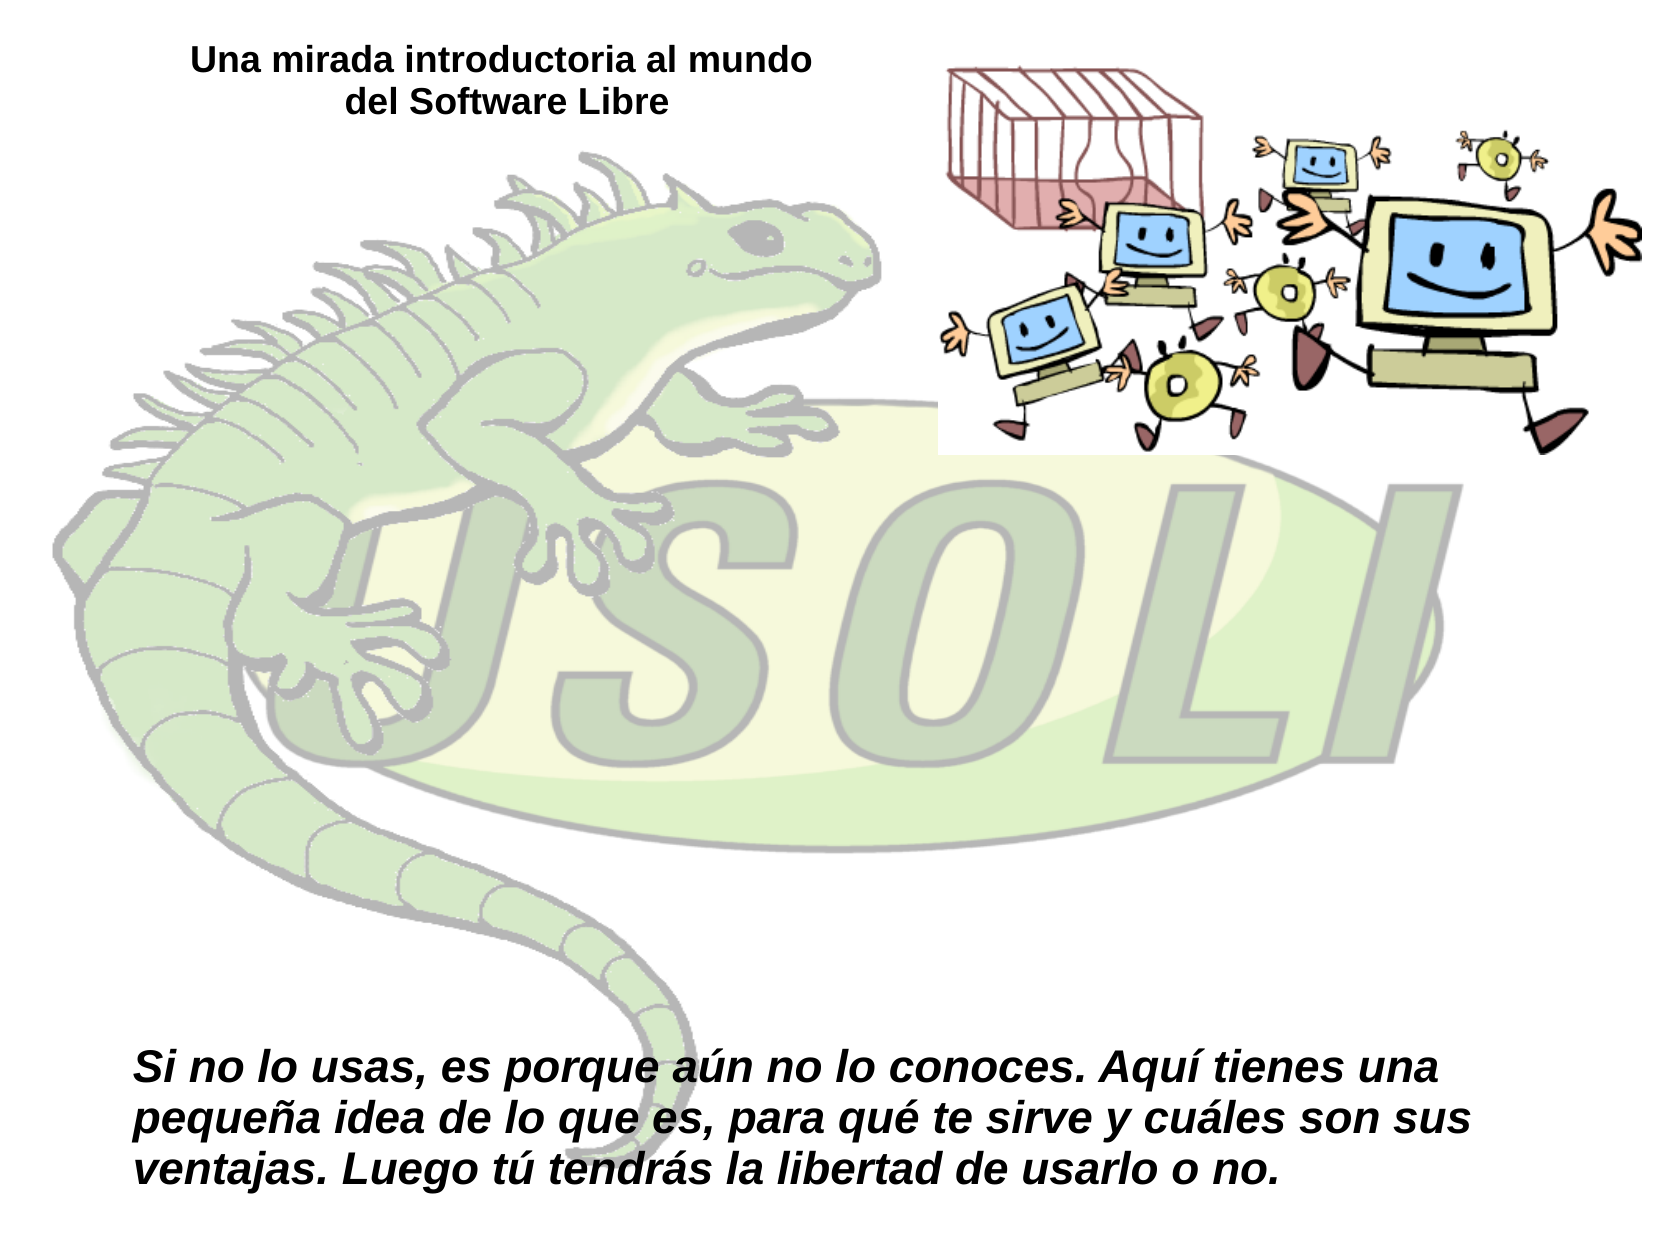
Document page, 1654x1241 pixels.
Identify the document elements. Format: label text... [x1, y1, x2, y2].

text_box Una mirada introductoria al mundo del Software Libre [29, 31, 975, 130]
picture [0, 0, 1654, 1241]
text_box Si no lo usas, es porque aún no lo conoces. Aquí tienes una pequeña idea de lo que es, para qué te sirve y cuáles son sus ventajas. Luego tú tendrás la libertad de usarlo o no. [118, 1033, 1536, 1220]
